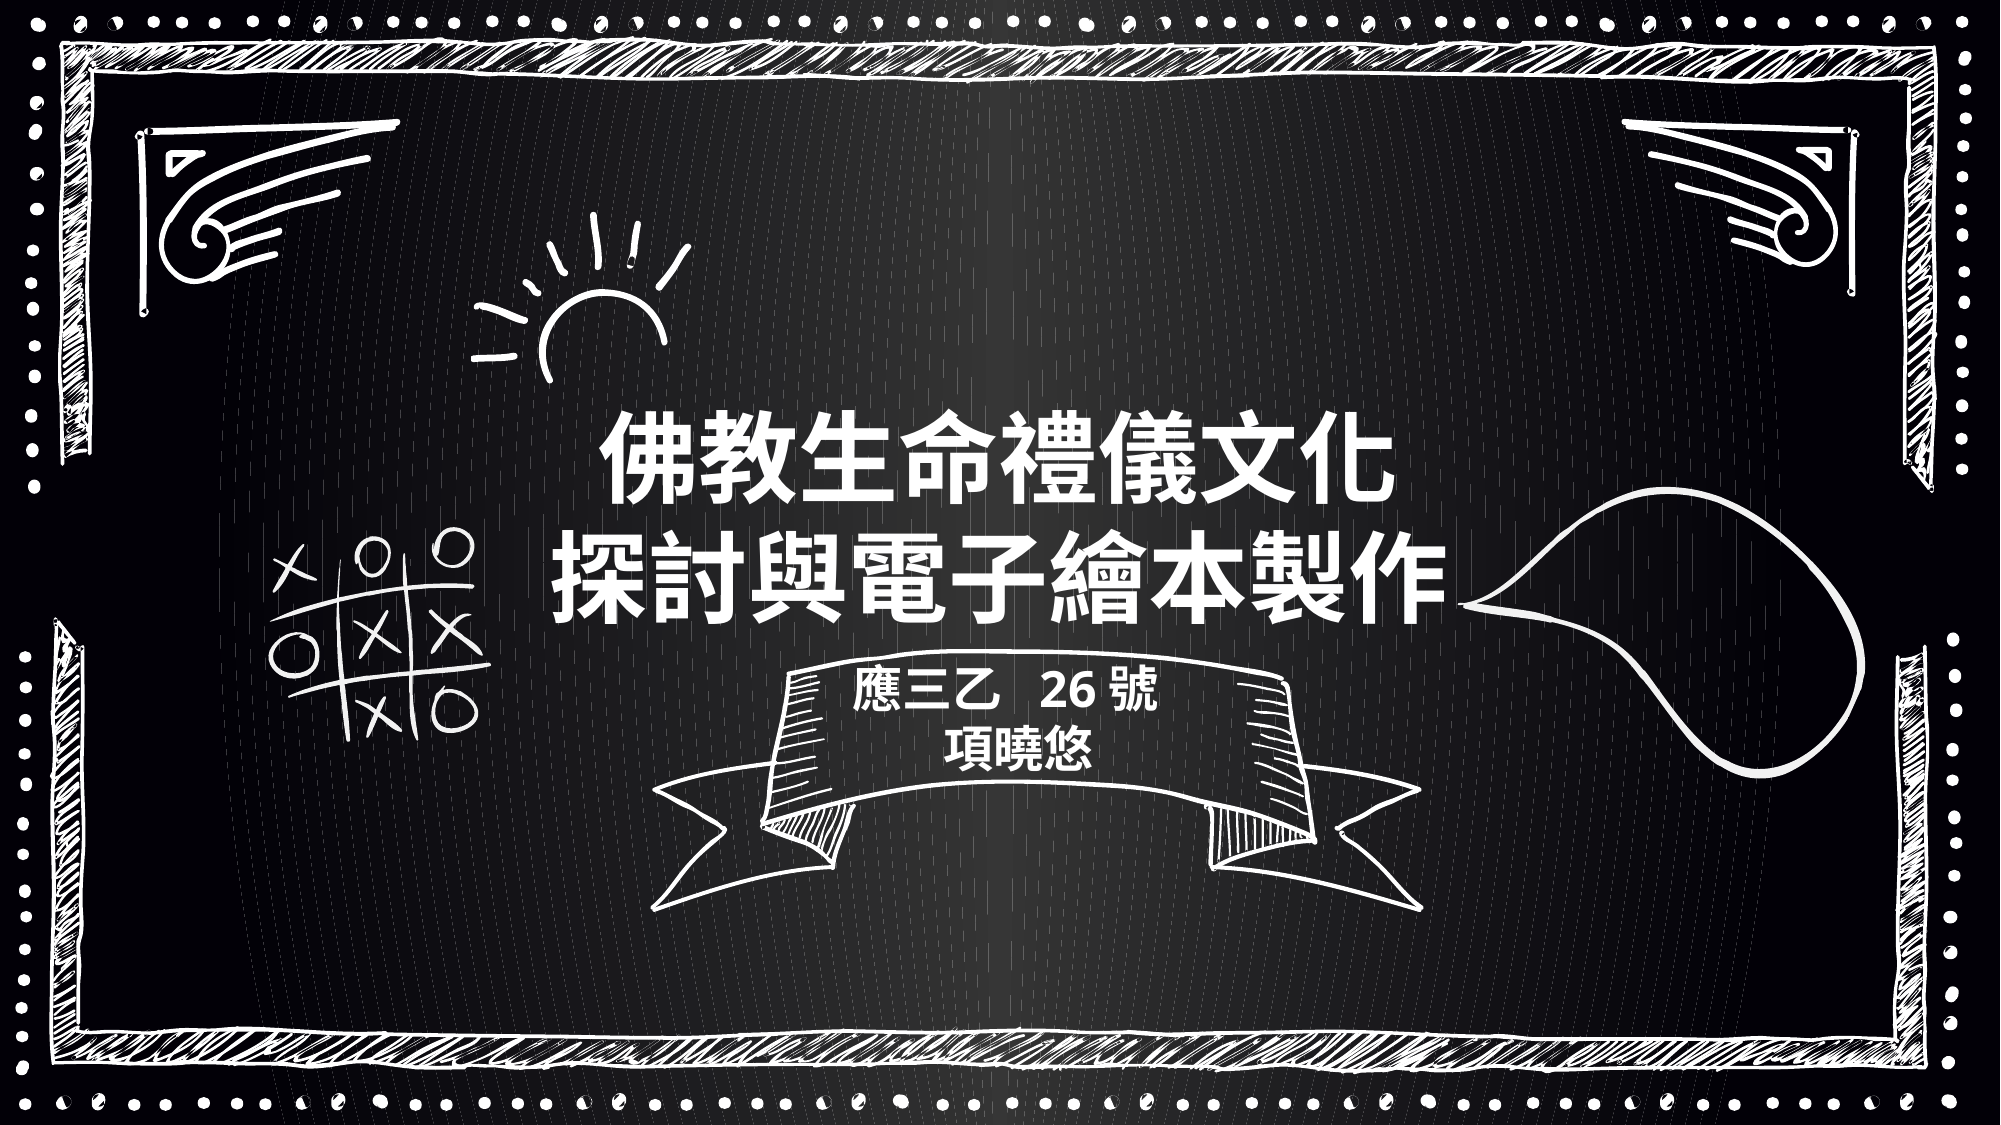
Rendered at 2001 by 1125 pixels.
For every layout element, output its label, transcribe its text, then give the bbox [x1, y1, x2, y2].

text_box 佛教生命禮儀文化 探討與電子繪本製作 [533, 388, 1464, 644]
text_box 應三乙 26號 項曉悠 [838, 649, 1199, 785]
picture [15, 15, 1972, 1111]
